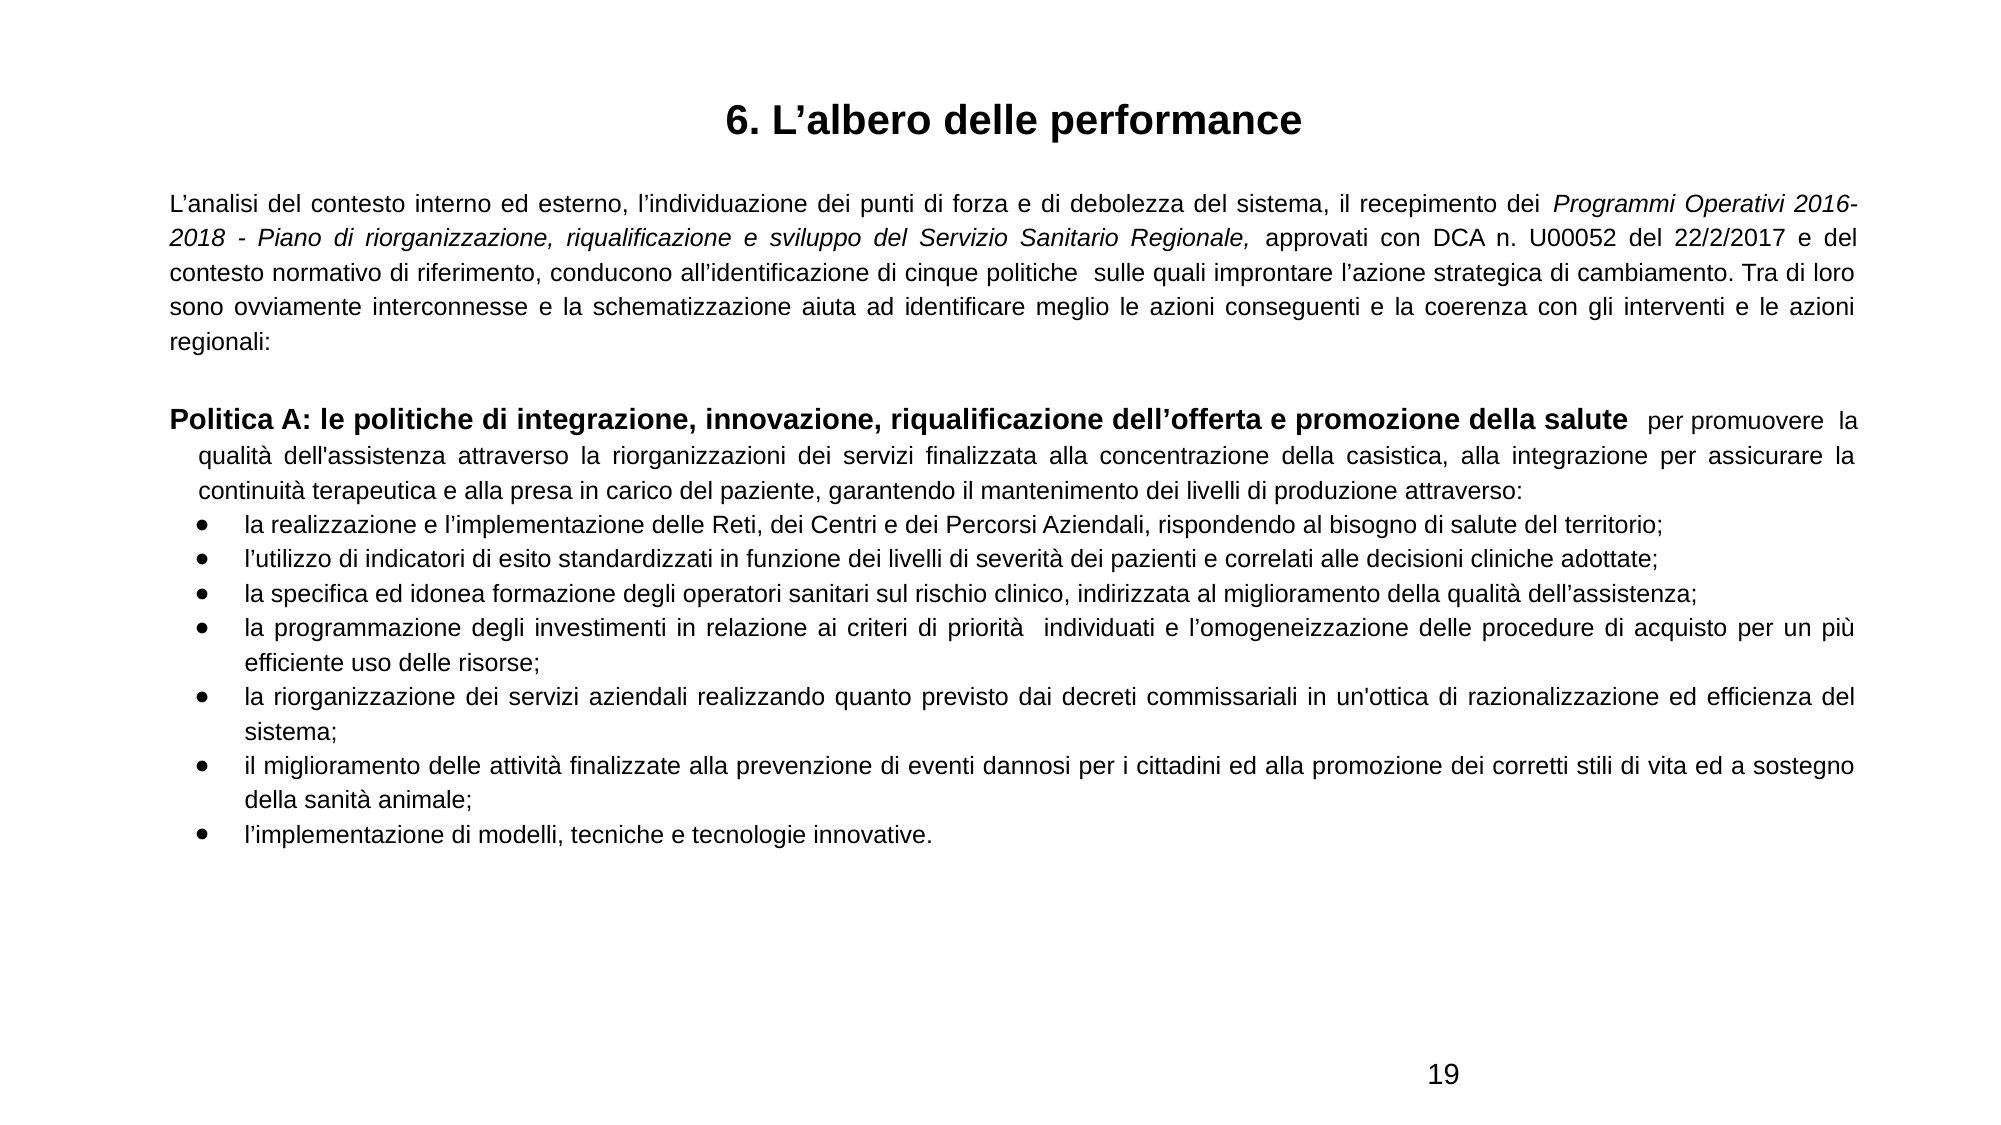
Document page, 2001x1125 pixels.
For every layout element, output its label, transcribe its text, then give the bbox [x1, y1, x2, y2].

text_box 6. L’albero delle performance L’analisi del contesto interno ed esterno, l’individuazione dei punti di forza e di debolezza del sistema, il recepimento dei Programmi Operativi 2016-2018 - Piano di riorganizzazione, riqualificazione e sviluppo del Servizio Sanitario Regionale, approvati con DCA n. U00052 del 22/2/2017 e del contesto normativo di riferimento, conducono all’identificazione di cinque politiche sulle quali improntare l’azione strategica di cambiamento. Tra di loro sono ovviamente interconnesse e la schematizzazione aiuta ad identificare meglio le azioni conseguenti e la coerenza con gli interventi e le azioni regionali: Politica A: le politiche di integrazione, innovazione, riqualificazione dell’offerta e promozione della salute per promuovere la qualità dell'assistenza attraverso la riorganizzazioni dei servizi finalizzata alla concentrazione della casistica, alla integrazione per assicurare la continuità terapeutica e alla presa in carico del paziente, garantendo il mantenimento dei livelli di produzione attraverso: la realizzazione e l’implementazione delle Reti, dei Centri e dei Percorsi Aziendali, rispondendo al bisogno di salute del territorio; l’utilizzo di indicatori di esito standardizzati in funzione dei livelli di severità dei pazienti e correlati alle decisioni cliniche adottate; la specifica ed idonea formazione degli operatori sanitari sul rischio clinico, indirizzata al miglioramento della qualità dell’assistenza; la programmazione degli investimenti in relazione ai criteri di priorità individuati e l’omogeneizzazione delle procedure di acquisto per un più efficiente uso delle risorse; la riorganizzazione dei servizi aziendali realizzando quanto previsto dai decreti commissariali in un'ottica di razionalizzazione ed efficienza del sistema; il miglioramento delle attività finalizzate alla prevenzione di eventi dannosi per i cittadini ed alla promozione dei corretti stili di vita ed a sostegno della sanità animale; l’implementazione di modelli, tecniche e tecnologie innovative. [154, 42, 1874, 1087]
slide_number <numero> [1412, 1042, 1863, 1103]
